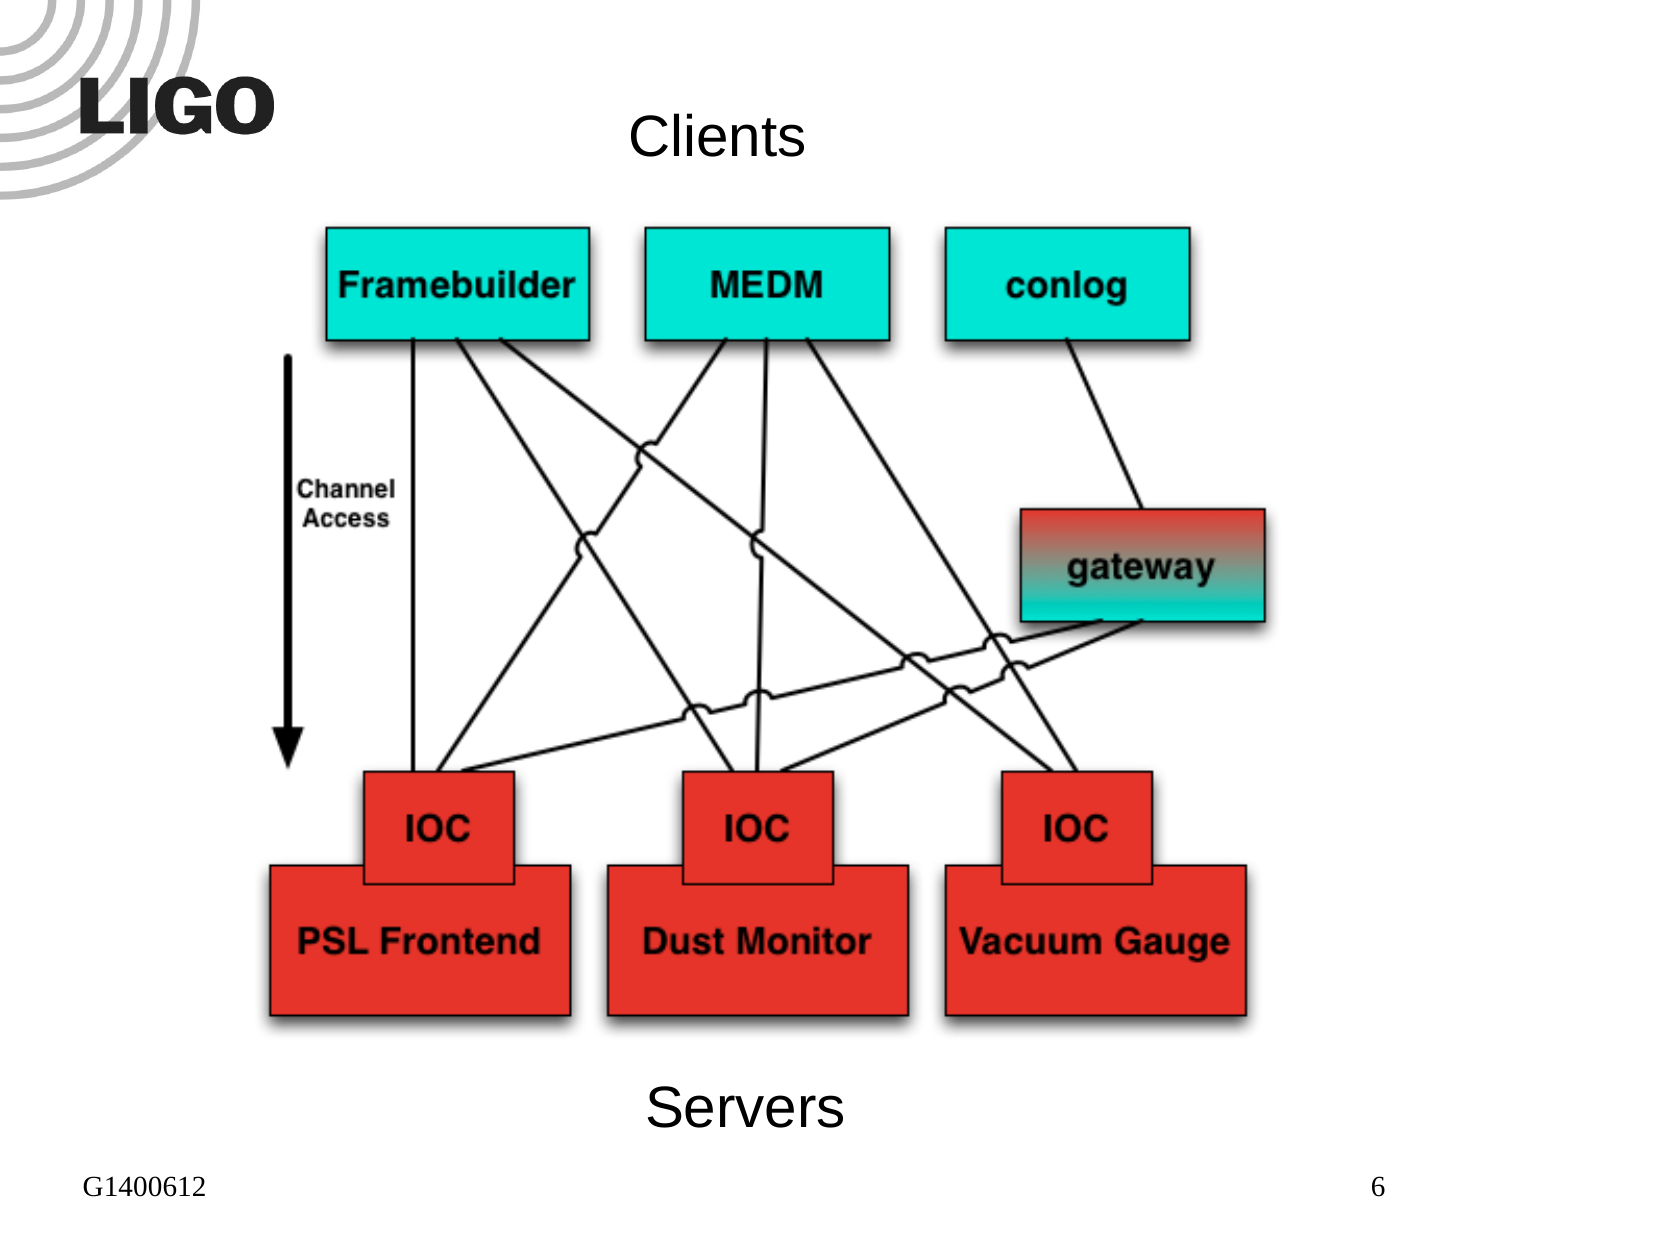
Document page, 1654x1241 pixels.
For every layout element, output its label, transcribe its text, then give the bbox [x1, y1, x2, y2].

picture [0, 0, 1306, 1066]
text_box Clients [628, 104, 871, 185]
text_box Servers [645, 1075, 887, 1156]
